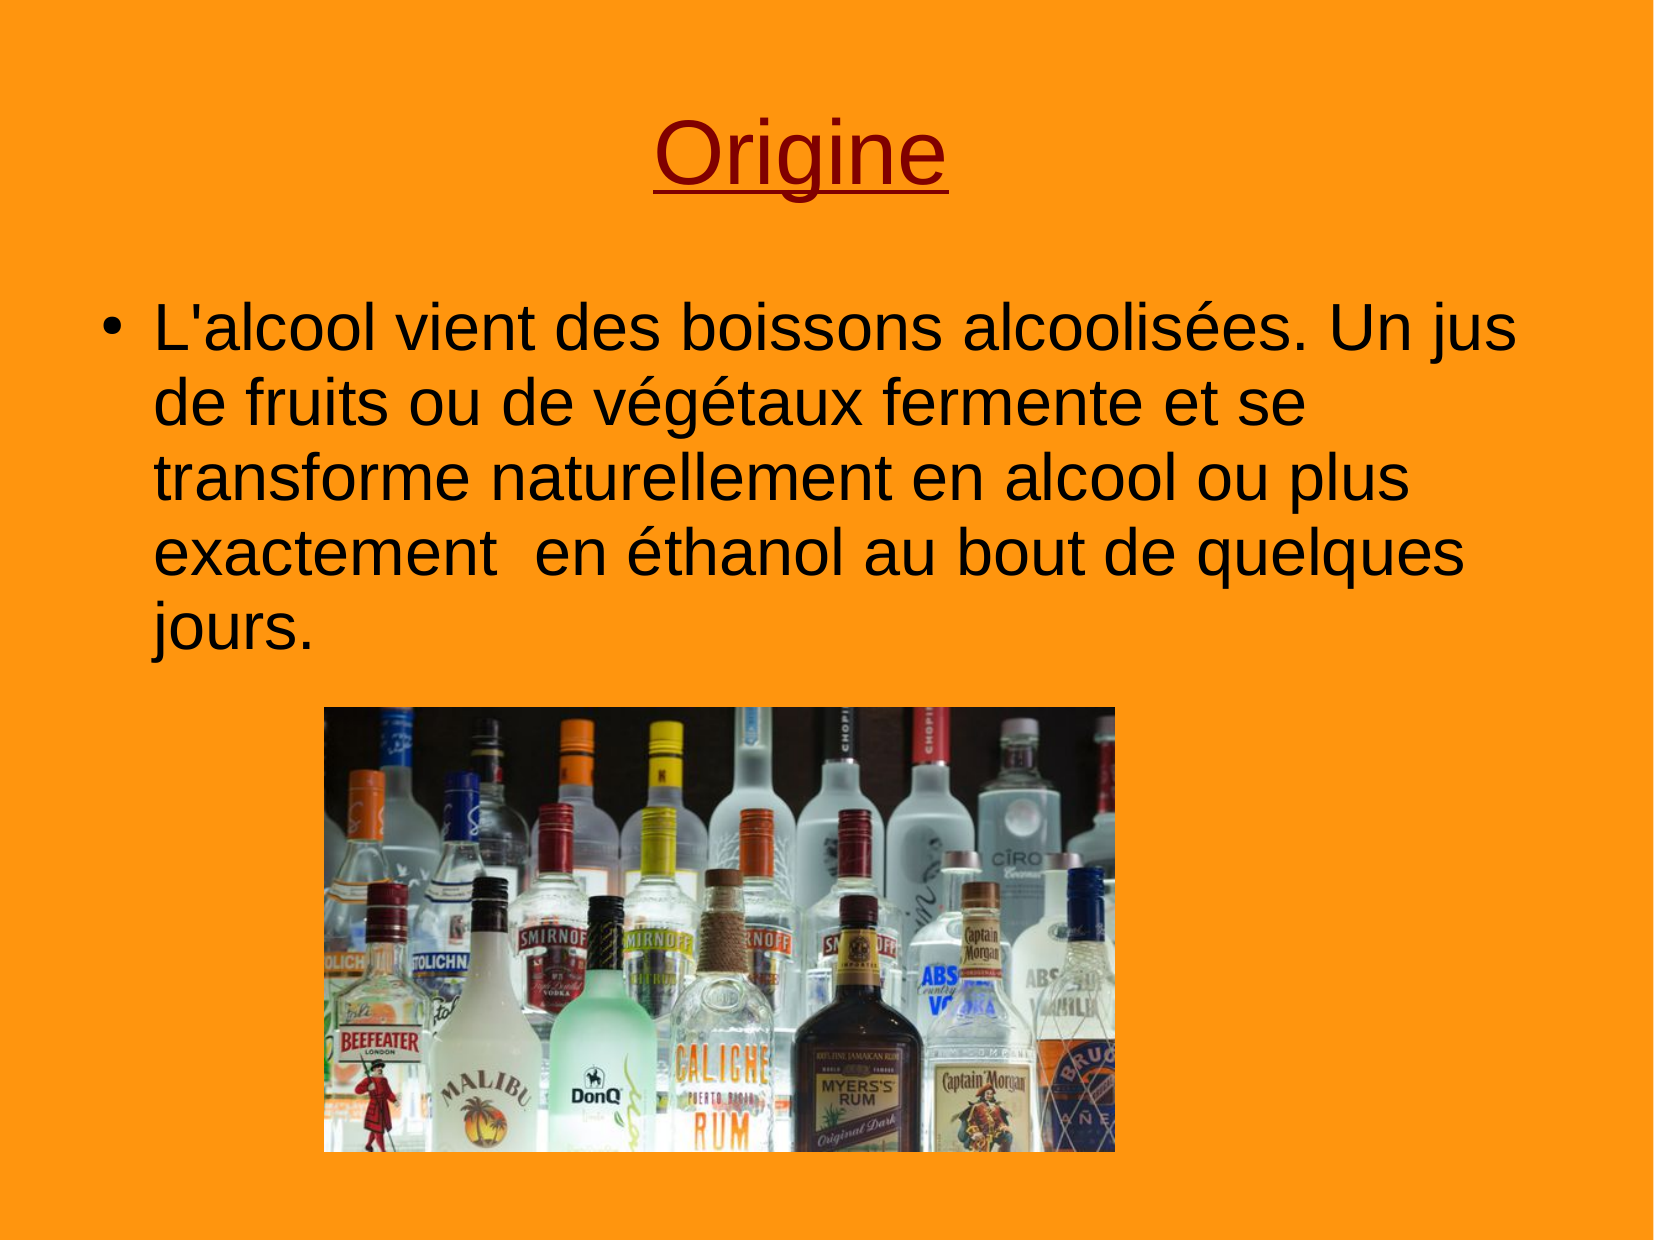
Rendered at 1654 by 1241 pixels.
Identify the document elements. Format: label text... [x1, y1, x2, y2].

picture [324, 707, 1115, 1152]
list L'alcool vient des boissons alcoolisées. Un jus de fruits ou de végétaux fermente et se transforme naturellement en alcool ou plus exactement en éthanol au bout de quelques jours. [82, 290, 1571, 1010]
title Origine [82, 49, 1571, 257]
